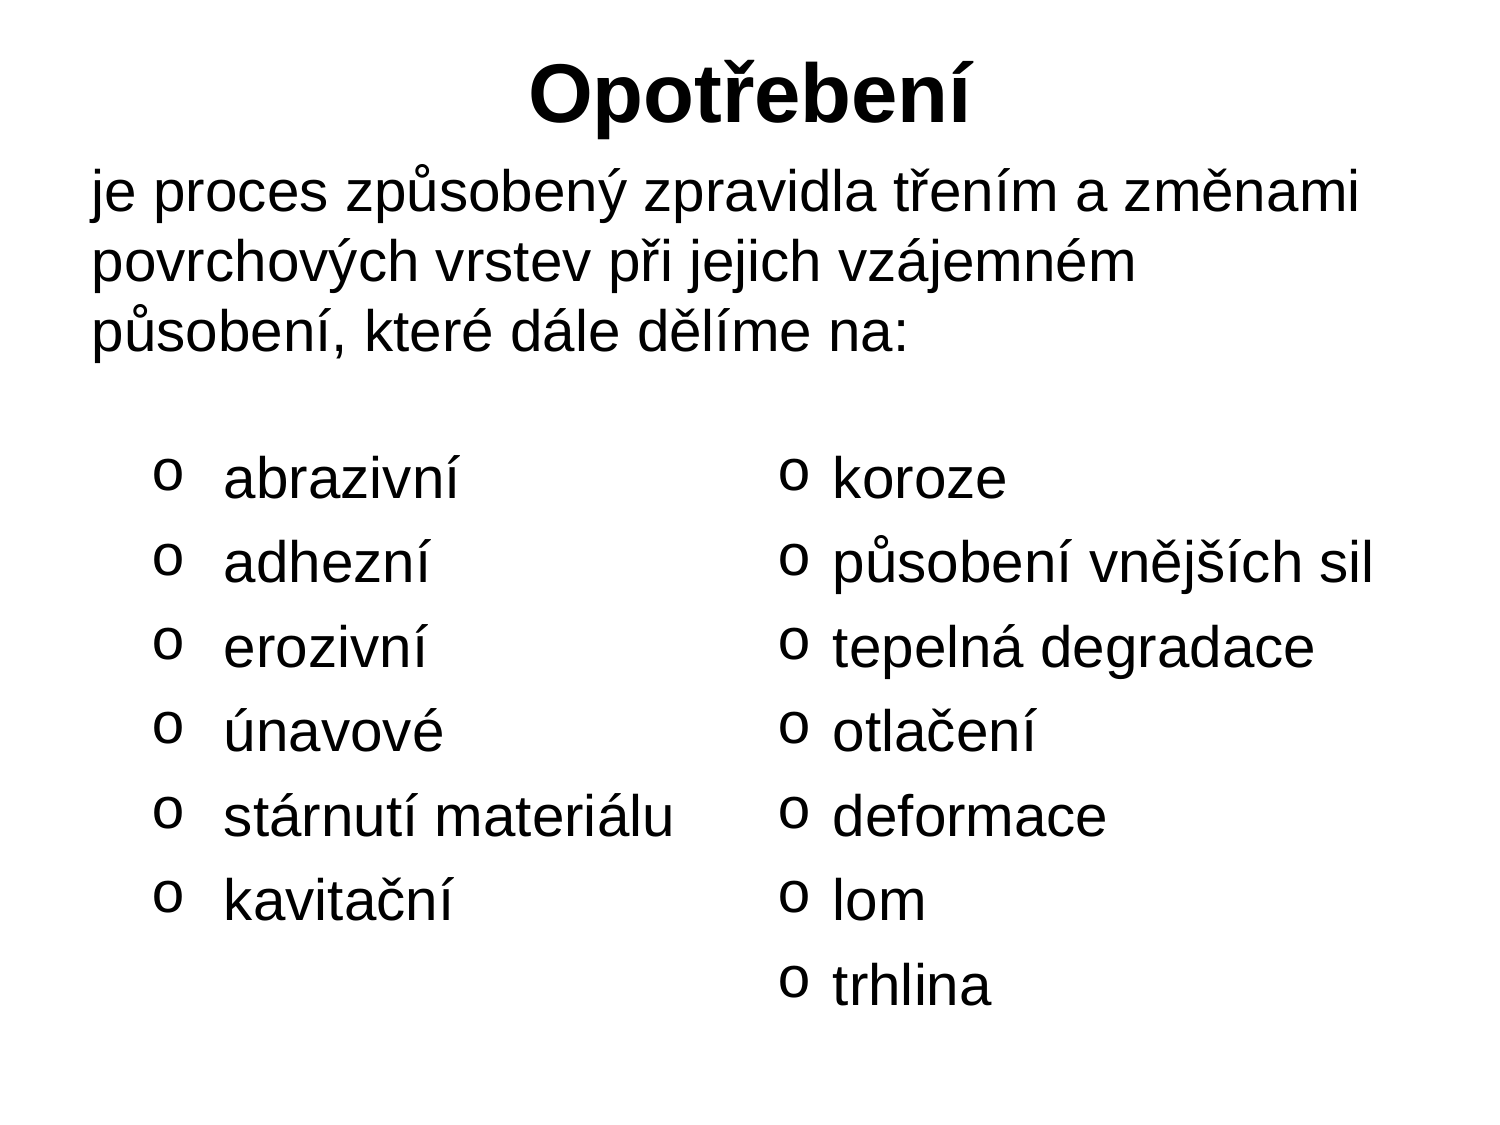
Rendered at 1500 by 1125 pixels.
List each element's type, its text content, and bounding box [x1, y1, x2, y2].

title Opotřebení [75, 31, 1426, 247]
list abrazivní adhezní erozivní únavové stárnutí materiálu kavitační [76, 432, 740, 1125]
list je proces způsobený zpravidla třením a změnami povrchových vrstev při jejich vzájemném působení, které dále dělíme na: [76, 145, 1425, 455]
list koroze působení vnějších sil tepelná degradace otlačení deformace lom trhlina [761, 432, 1425, 1125]
